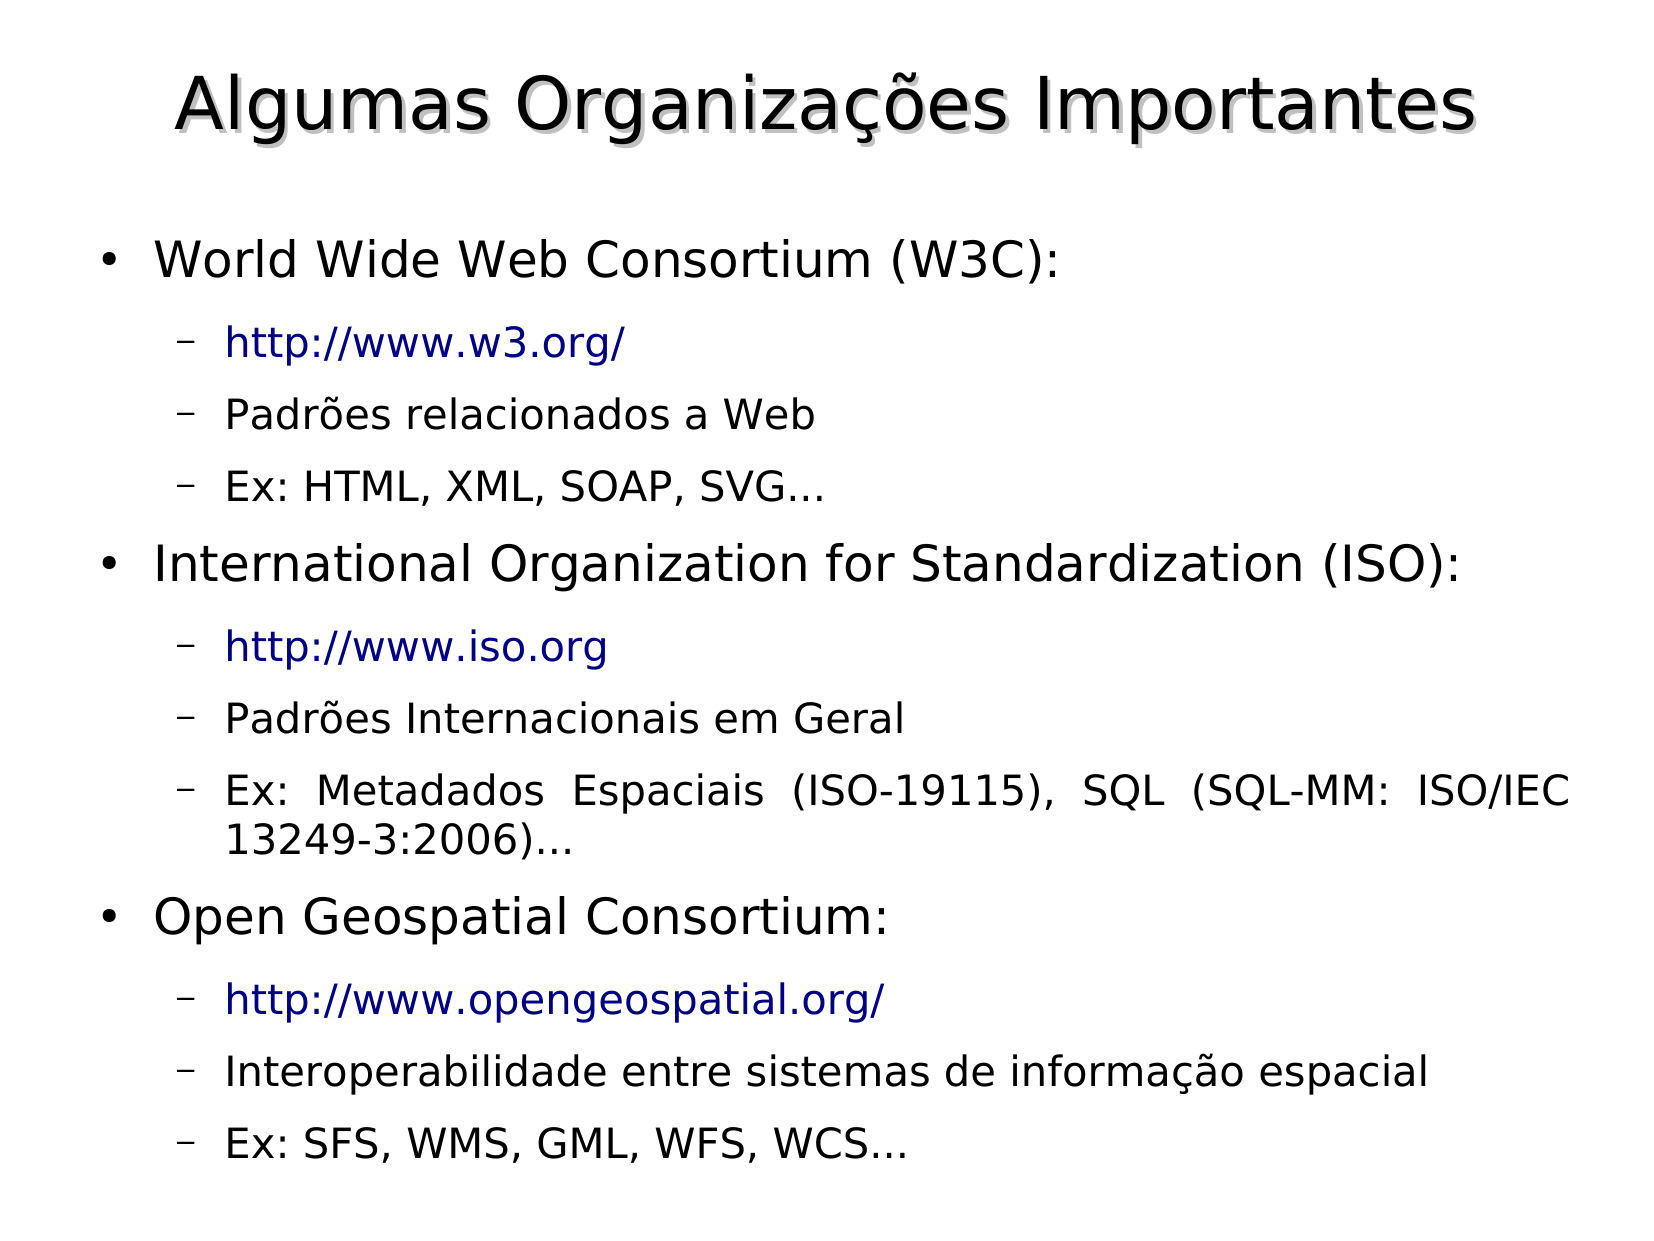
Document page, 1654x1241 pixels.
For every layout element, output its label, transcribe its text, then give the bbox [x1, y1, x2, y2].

title Algumas Organizações Importantes [59, 25, 1595, 184]
list World Wide Web Consortium (W3C): http://www.w3.org/ Padrões relacionados a Web Ex: HTML, XML, SOAP, SVG... International Organization for Standardization (ISO): http://www.iso.org Padrões Internacionais em Geral Ex: Metadados Espaciais (ISO-19115), SQL (SQL-MM: ISO/IEC 13249-3:2006)... Open Geospatial Consortium: http://www.opengeospatial.org/ Interoperabilidade entre sistemas de informação espacial Ex: SFS, WMS, GML, WFS, WCS... [82, 231, 1571, 1169]
